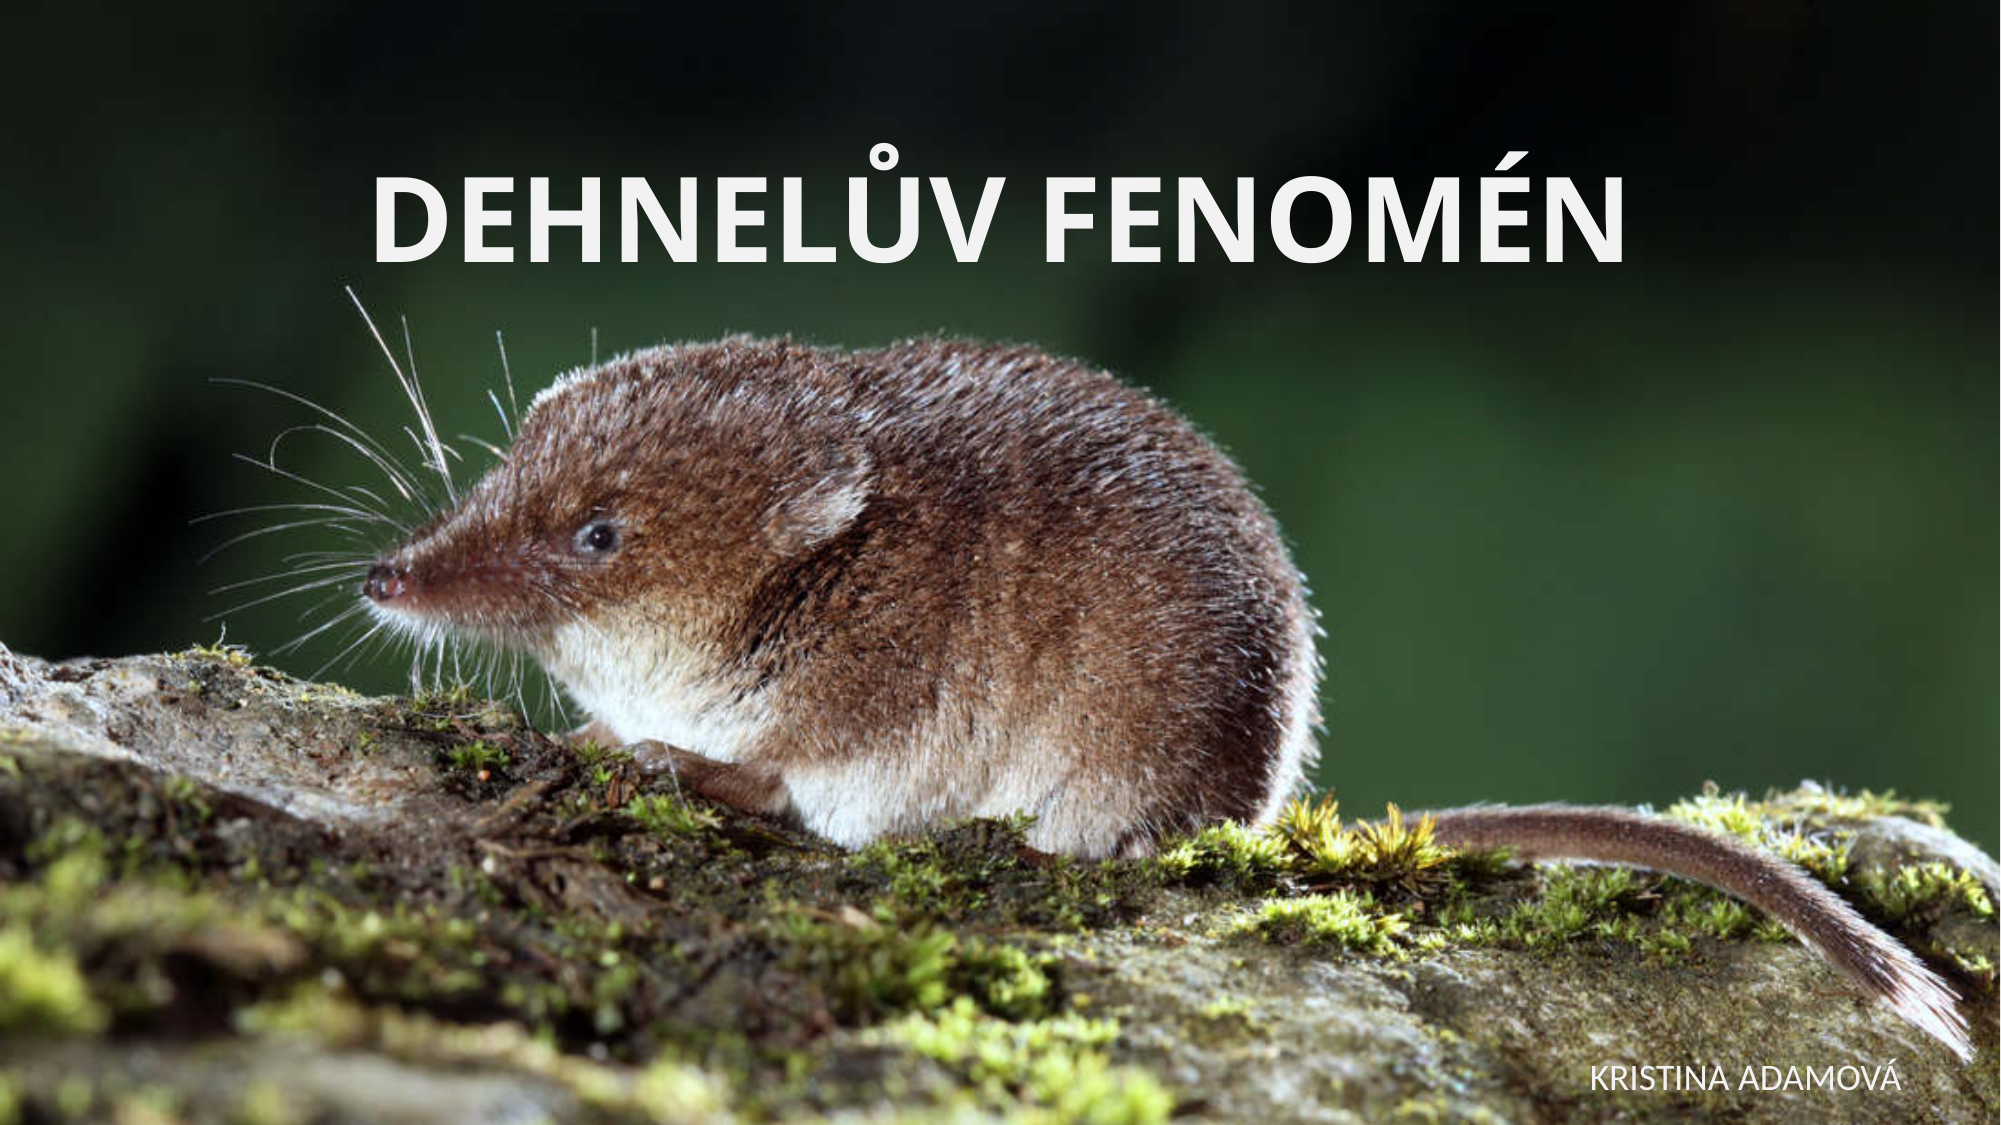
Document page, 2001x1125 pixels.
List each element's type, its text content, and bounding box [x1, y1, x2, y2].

subtitle KRISTINA ADAMOVÁ [1474, 1051, 2000, 1125]
picture [0, 0, 2000, 1125]
title DEHNELŮV FENOMÉN [249, 73, 1750, 296]
